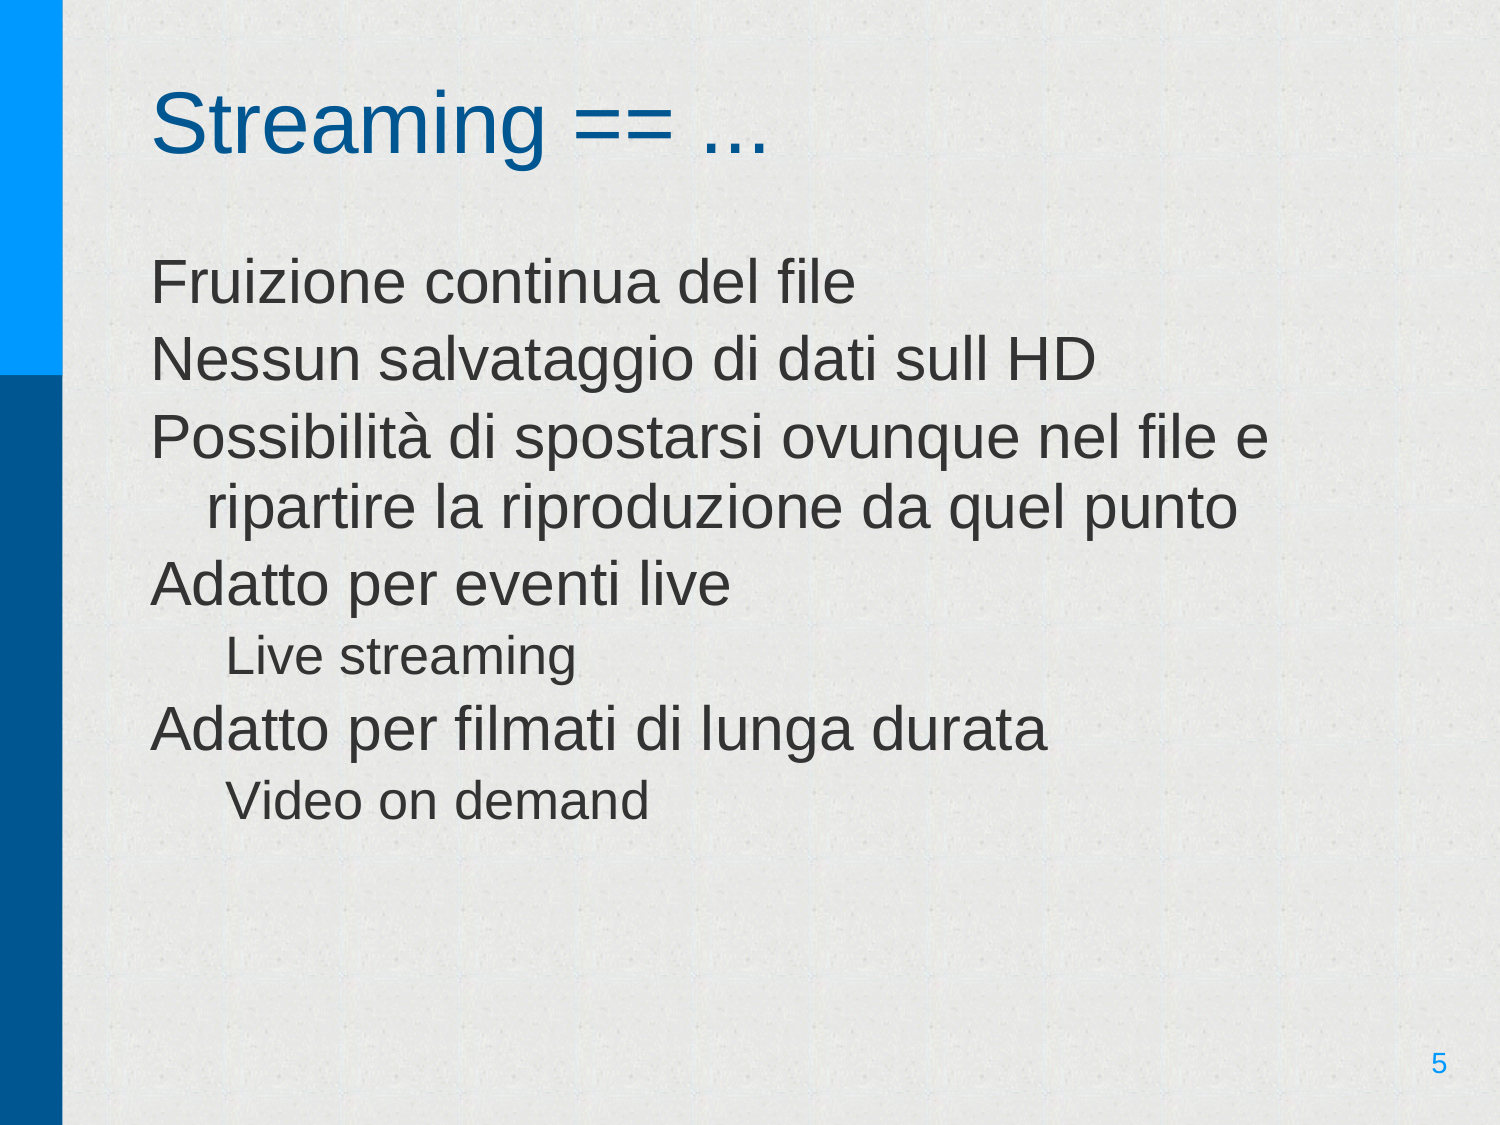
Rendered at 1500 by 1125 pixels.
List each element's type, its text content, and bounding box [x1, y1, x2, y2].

title Streaming == ... [149, 34, 1388, 223]
list Fruizione continua del file Nessun salvataggio di dati sull HD Possibilità di spostarsi ovunque nel file e ripartire la riproduzione da quel punto Adatto per eventi live Live streaming Adatto per filmati di lunga durata Video on demand [149, 246, 1388, 976]
picture [63, 0, 1500, 1125]
